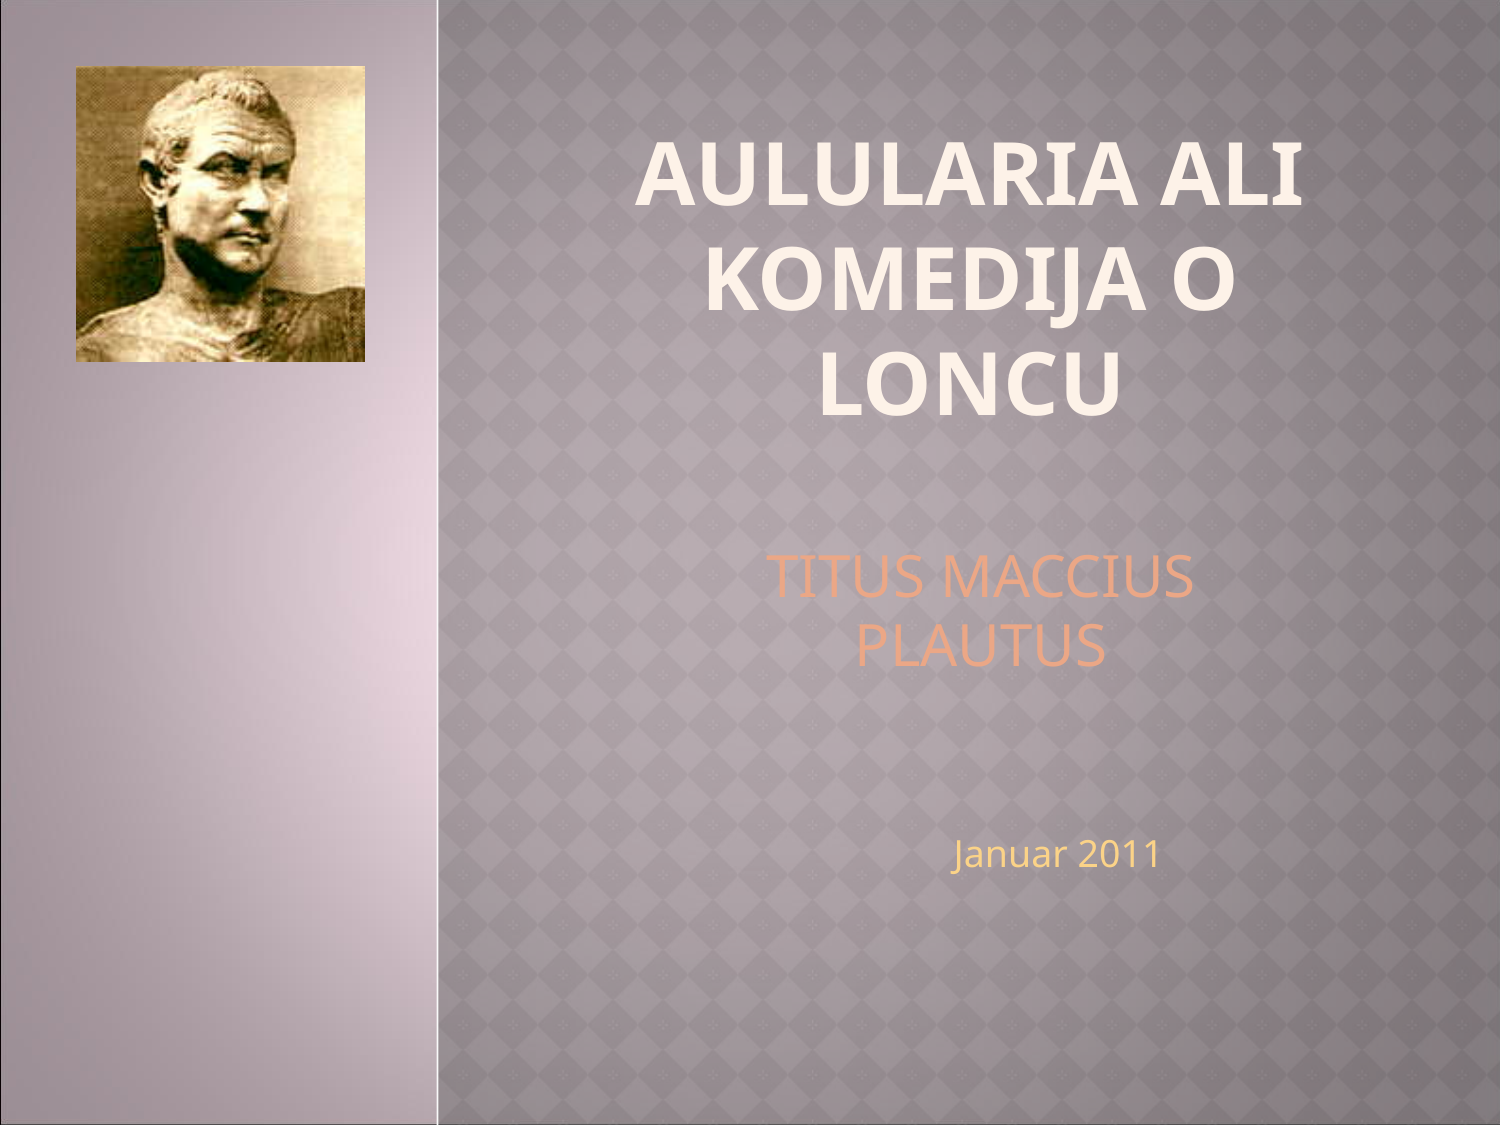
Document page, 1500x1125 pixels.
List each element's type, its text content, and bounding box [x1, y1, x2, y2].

title Aulularia ali komedija o loncu [533, 173, 1408, 434]
picture [439, 0, 1500, 1125]
text_box Januar 2011 [938, 822, 1459, 883]
picture [0, 0, 436, 1125]
subtitle TITUS MACCIUS PLAUTUS [655, 538, 1307, 728]
